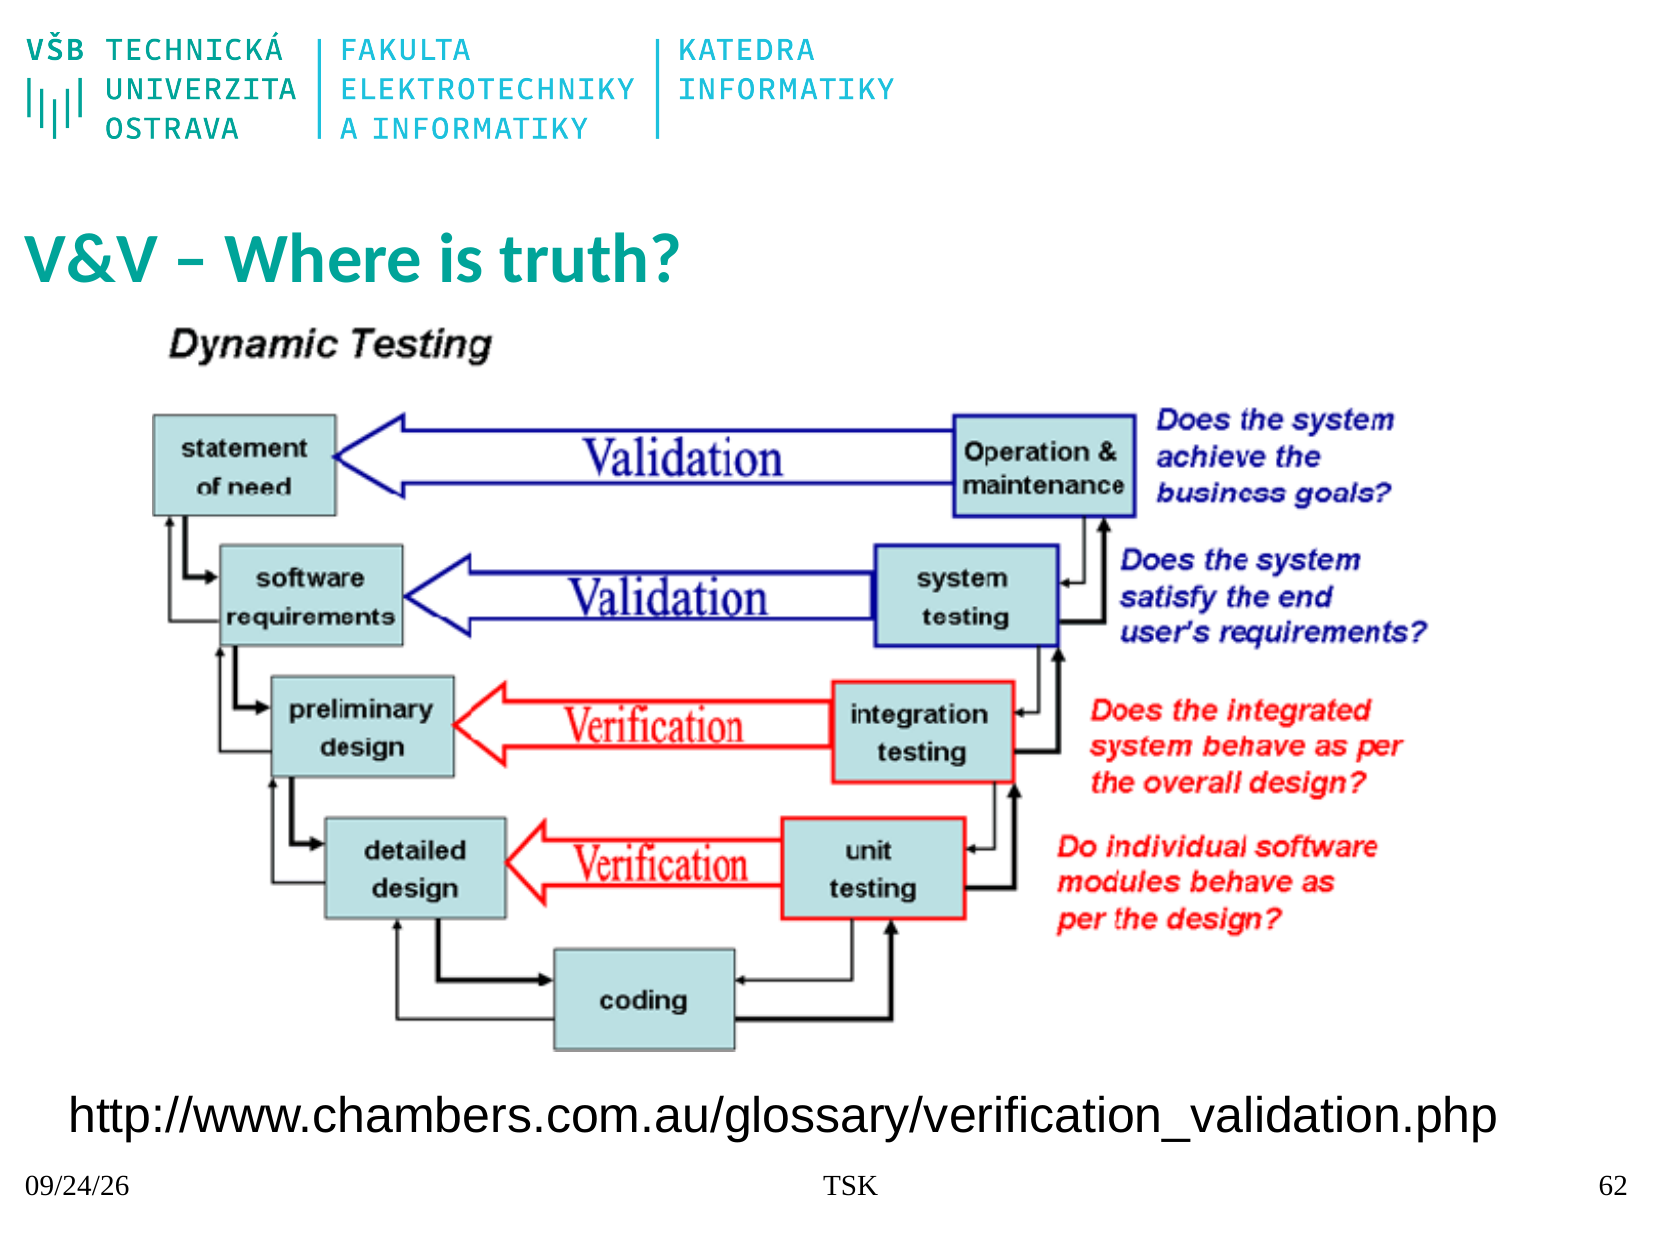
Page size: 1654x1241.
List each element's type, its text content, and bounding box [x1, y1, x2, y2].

title V&V – Where is truth? [24, 169, 1629, 300]
text_box http://www.chambers.com.au/glossary/verification_validation.php [53, 1079, 1599, 1155]
picture [26, 31, 894, 139]
picture [152, 312, 1443, 1052]
